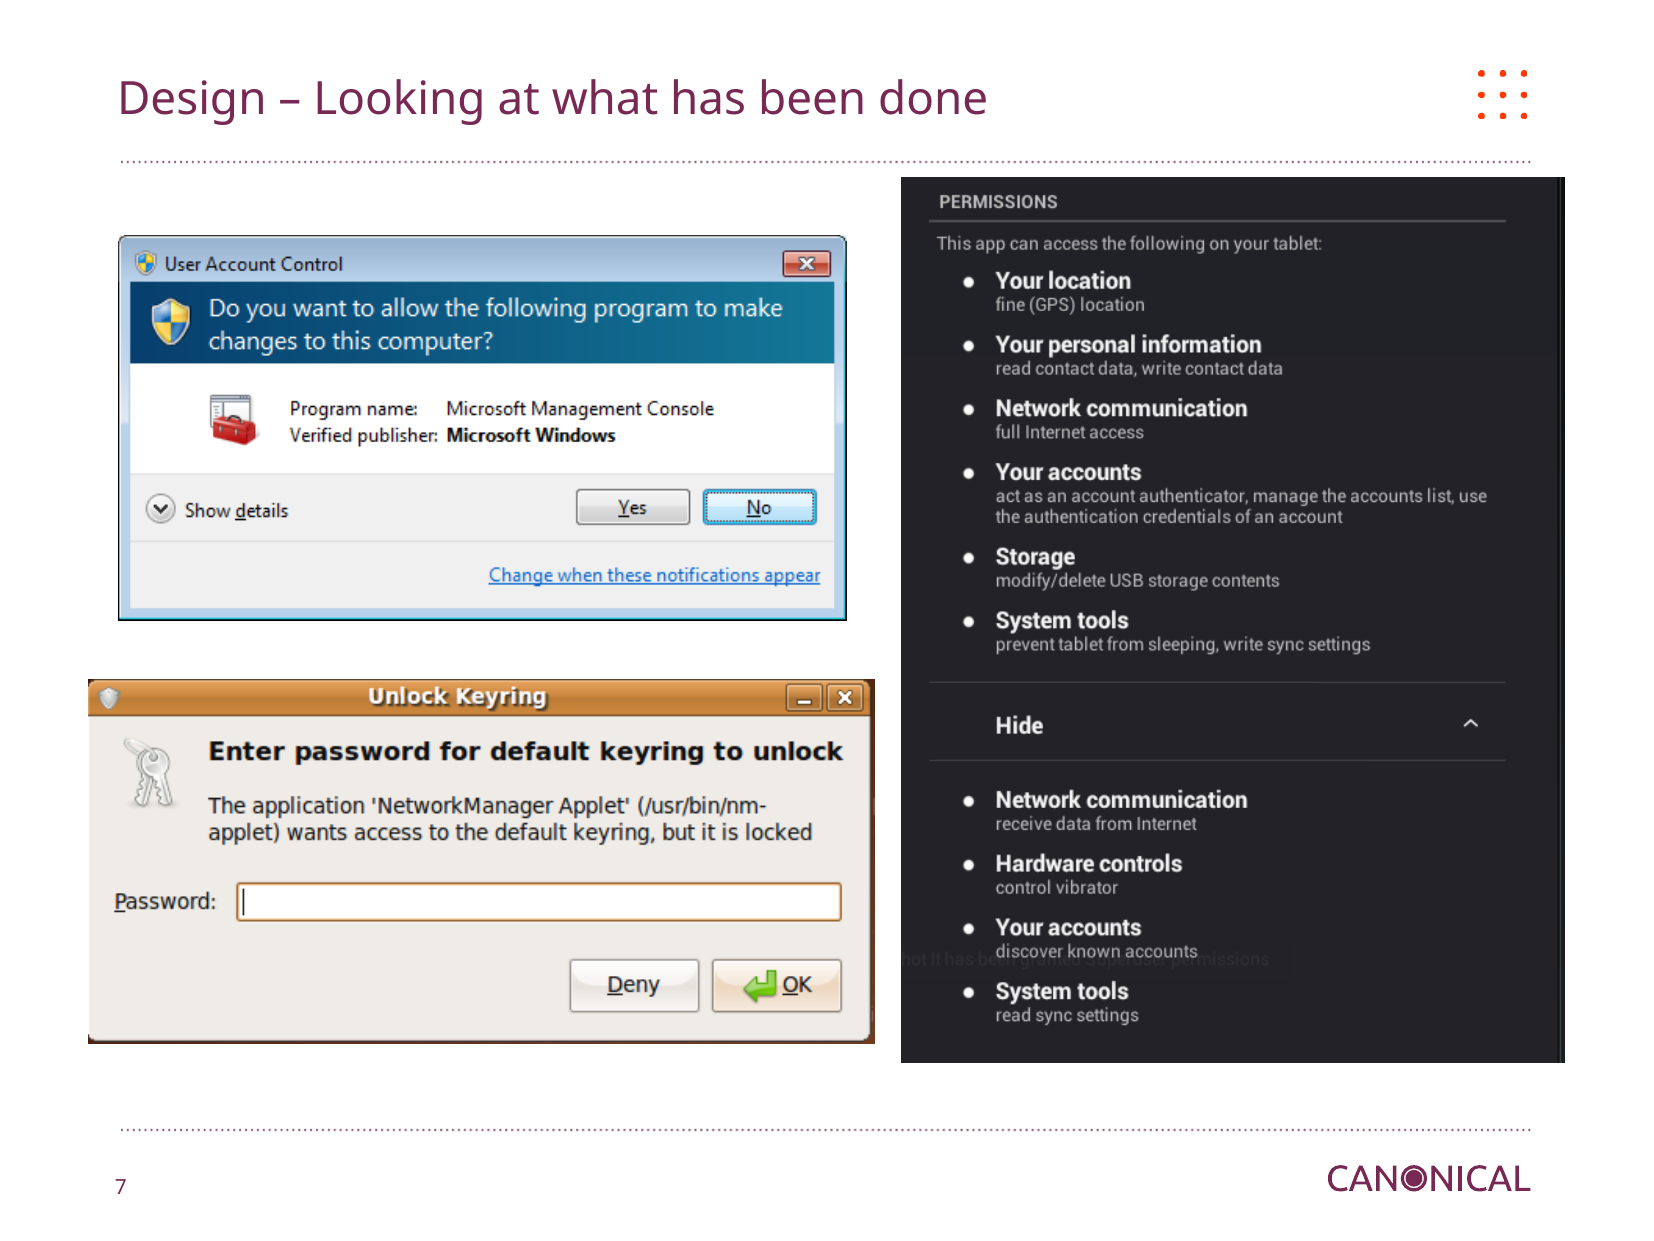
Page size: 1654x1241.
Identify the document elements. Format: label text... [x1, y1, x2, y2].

picture [88, 679, 875, 1044]
title Design – Looking at what has been done [117, 71, 1447, 123]
picture [111, 1127, 1533, 1134]
picture [118, 235, 847, 621]
picture [901, 177, 1565, 1063]
picture [1478, 70, 1527, 119]
picture [111, 159, 1533, 166]
